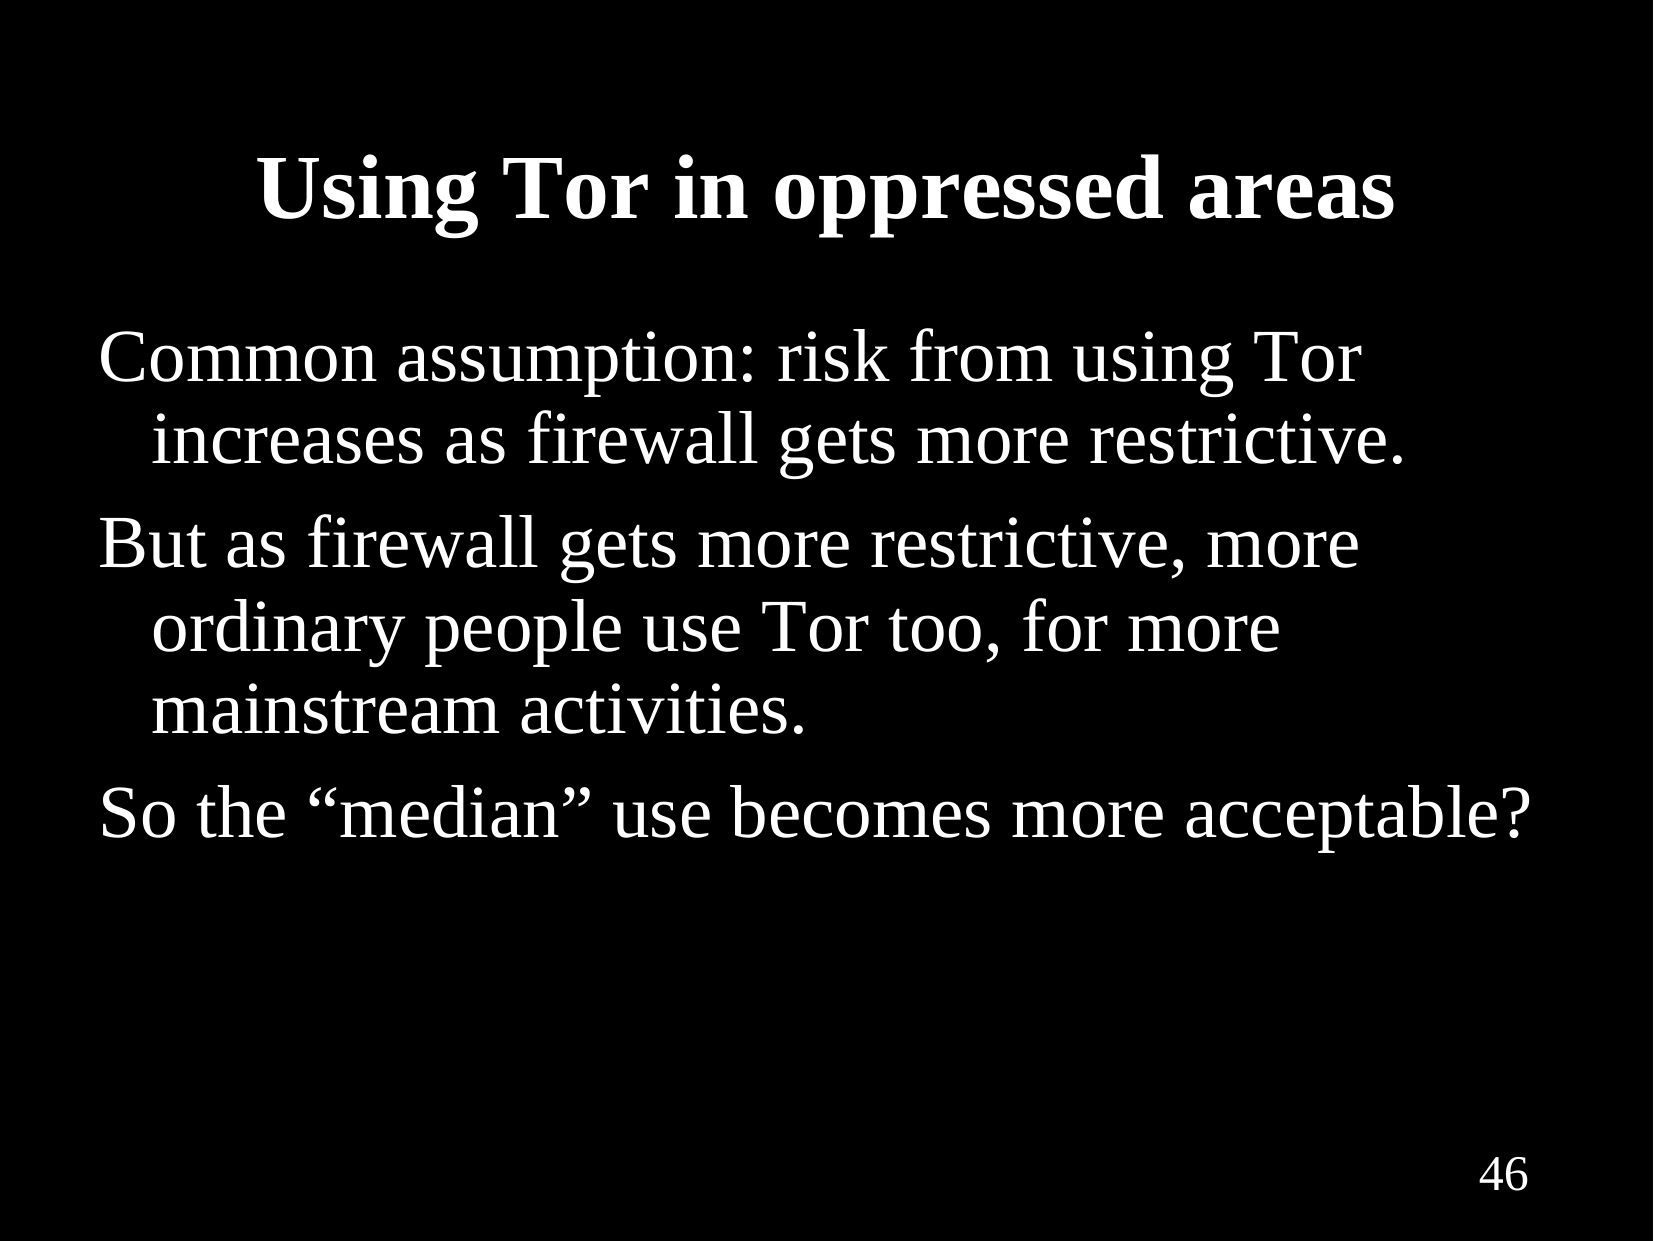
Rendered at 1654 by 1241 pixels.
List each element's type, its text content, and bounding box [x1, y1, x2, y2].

title Using Tor in oppressed areas [121, 92, 1533, 284]
list Common assumption: risk from using Tor increases as firewall gets more restrictive. But as firewall gets more restrictive, more ordinary people use Tor too, for more mainstream activities. So the “median” use becomes more acceptable? [81, 314, 1572, 1104]
